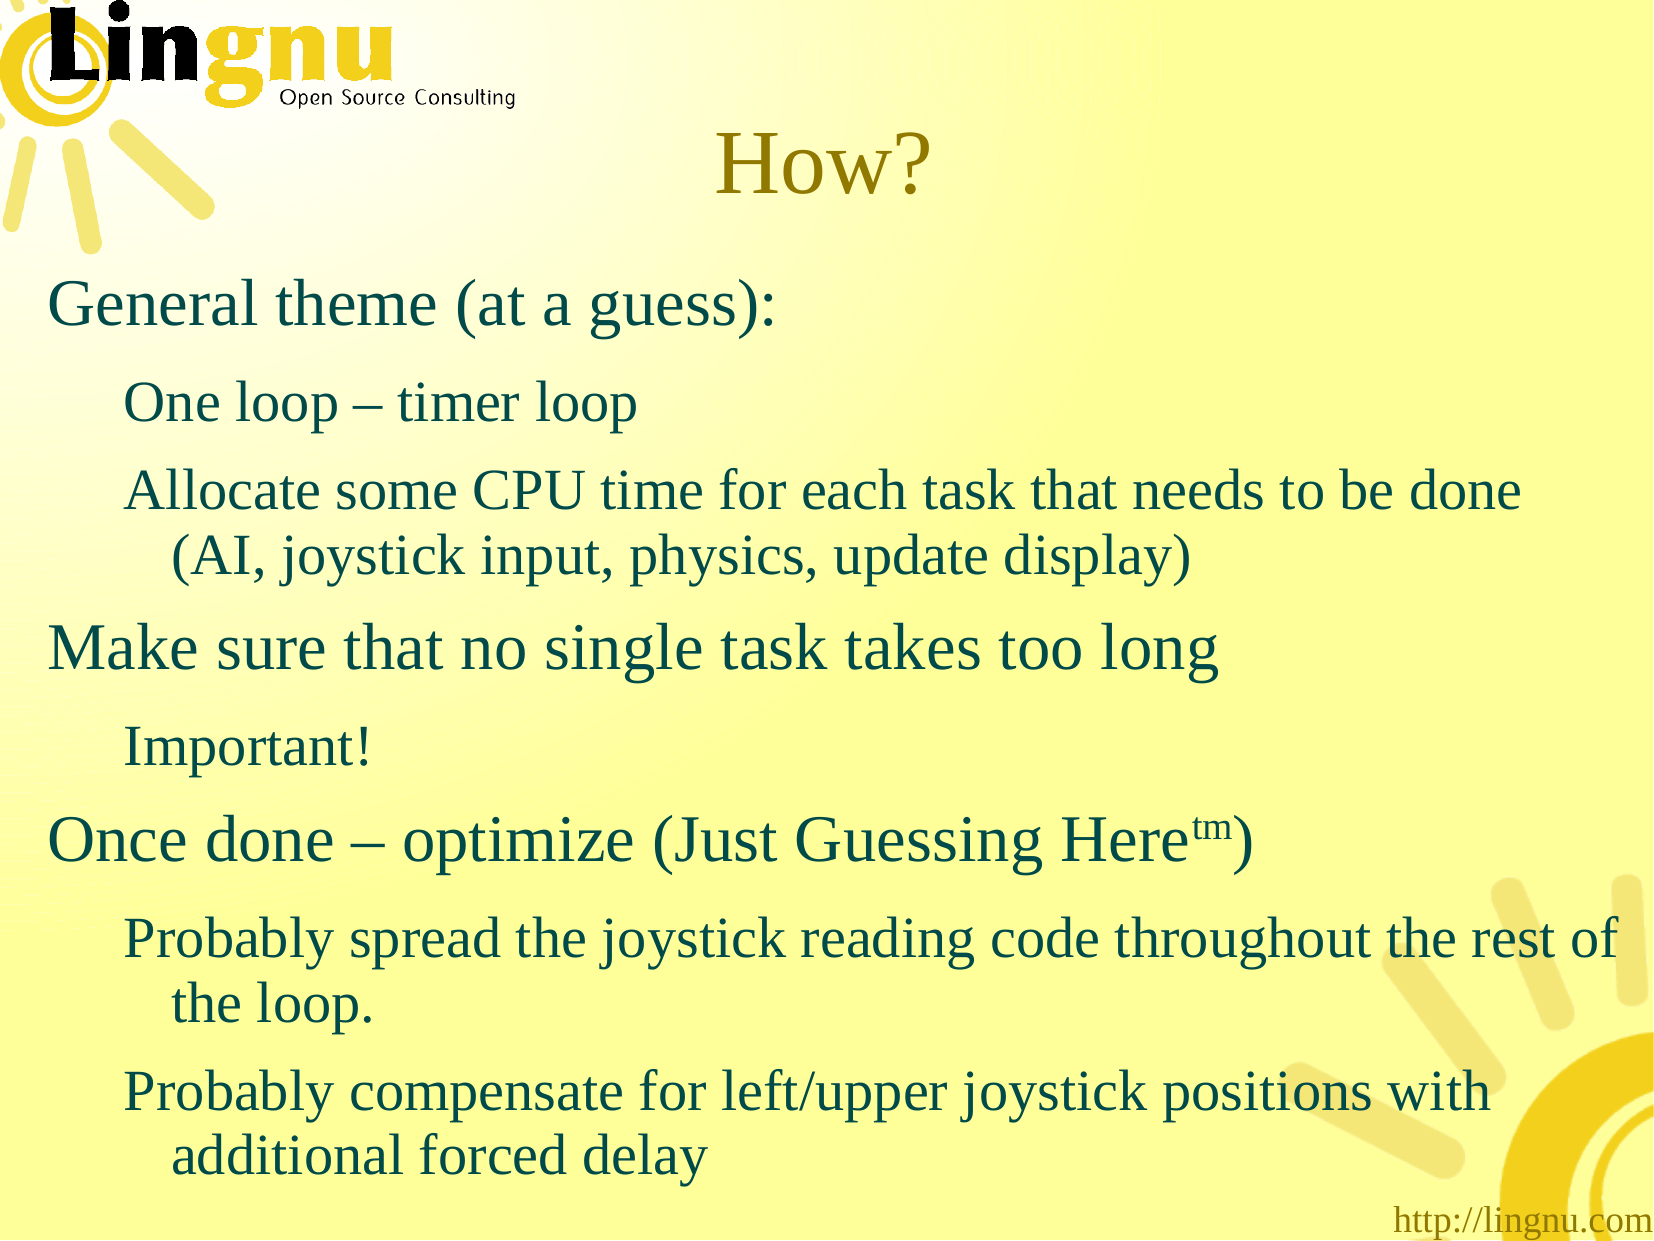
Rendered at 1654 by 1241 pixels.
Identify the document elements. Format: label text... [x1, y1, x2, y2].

picture [0, 0, 516, 256]
picture [1256, 871, 1654, 1241]
title How? [118, 58, 1531, 265]
list General theme (at a guess): One loop – timer loop Allocate some CPU time for each task that needs to be done (AI, joystick input, physics, update display) Make sure that no single task takes too long Important! Once done – optimize (Just Guessing Heretm) Probably spread the joystick reading code throughout the rest of the loop. Probably compensate for left/upper joystick positions with additional forced delay [29, 265, 1625, 1211]
